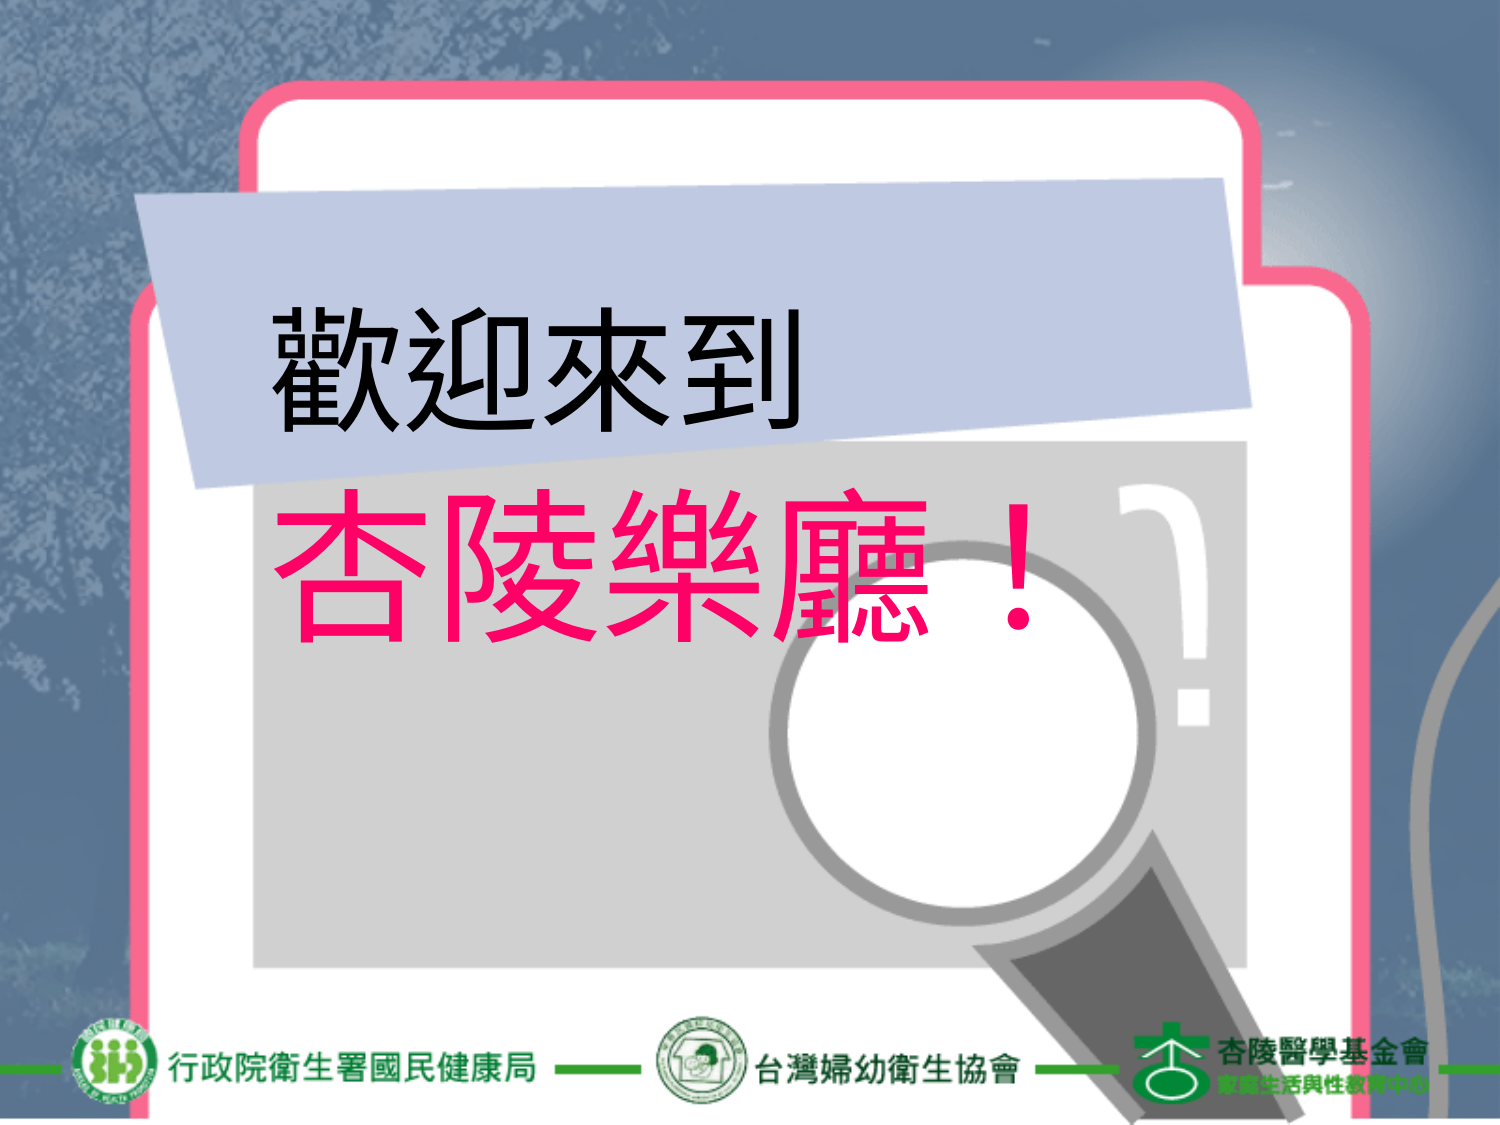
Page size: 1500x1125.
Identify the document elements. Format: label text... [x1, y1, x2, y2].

picture [0, 0, 1500, 1125]
title 歡迎來到 [253, 255, 1164, 432]
text_box 杏陵樂廳！ [253, 432, 1164, 693]
